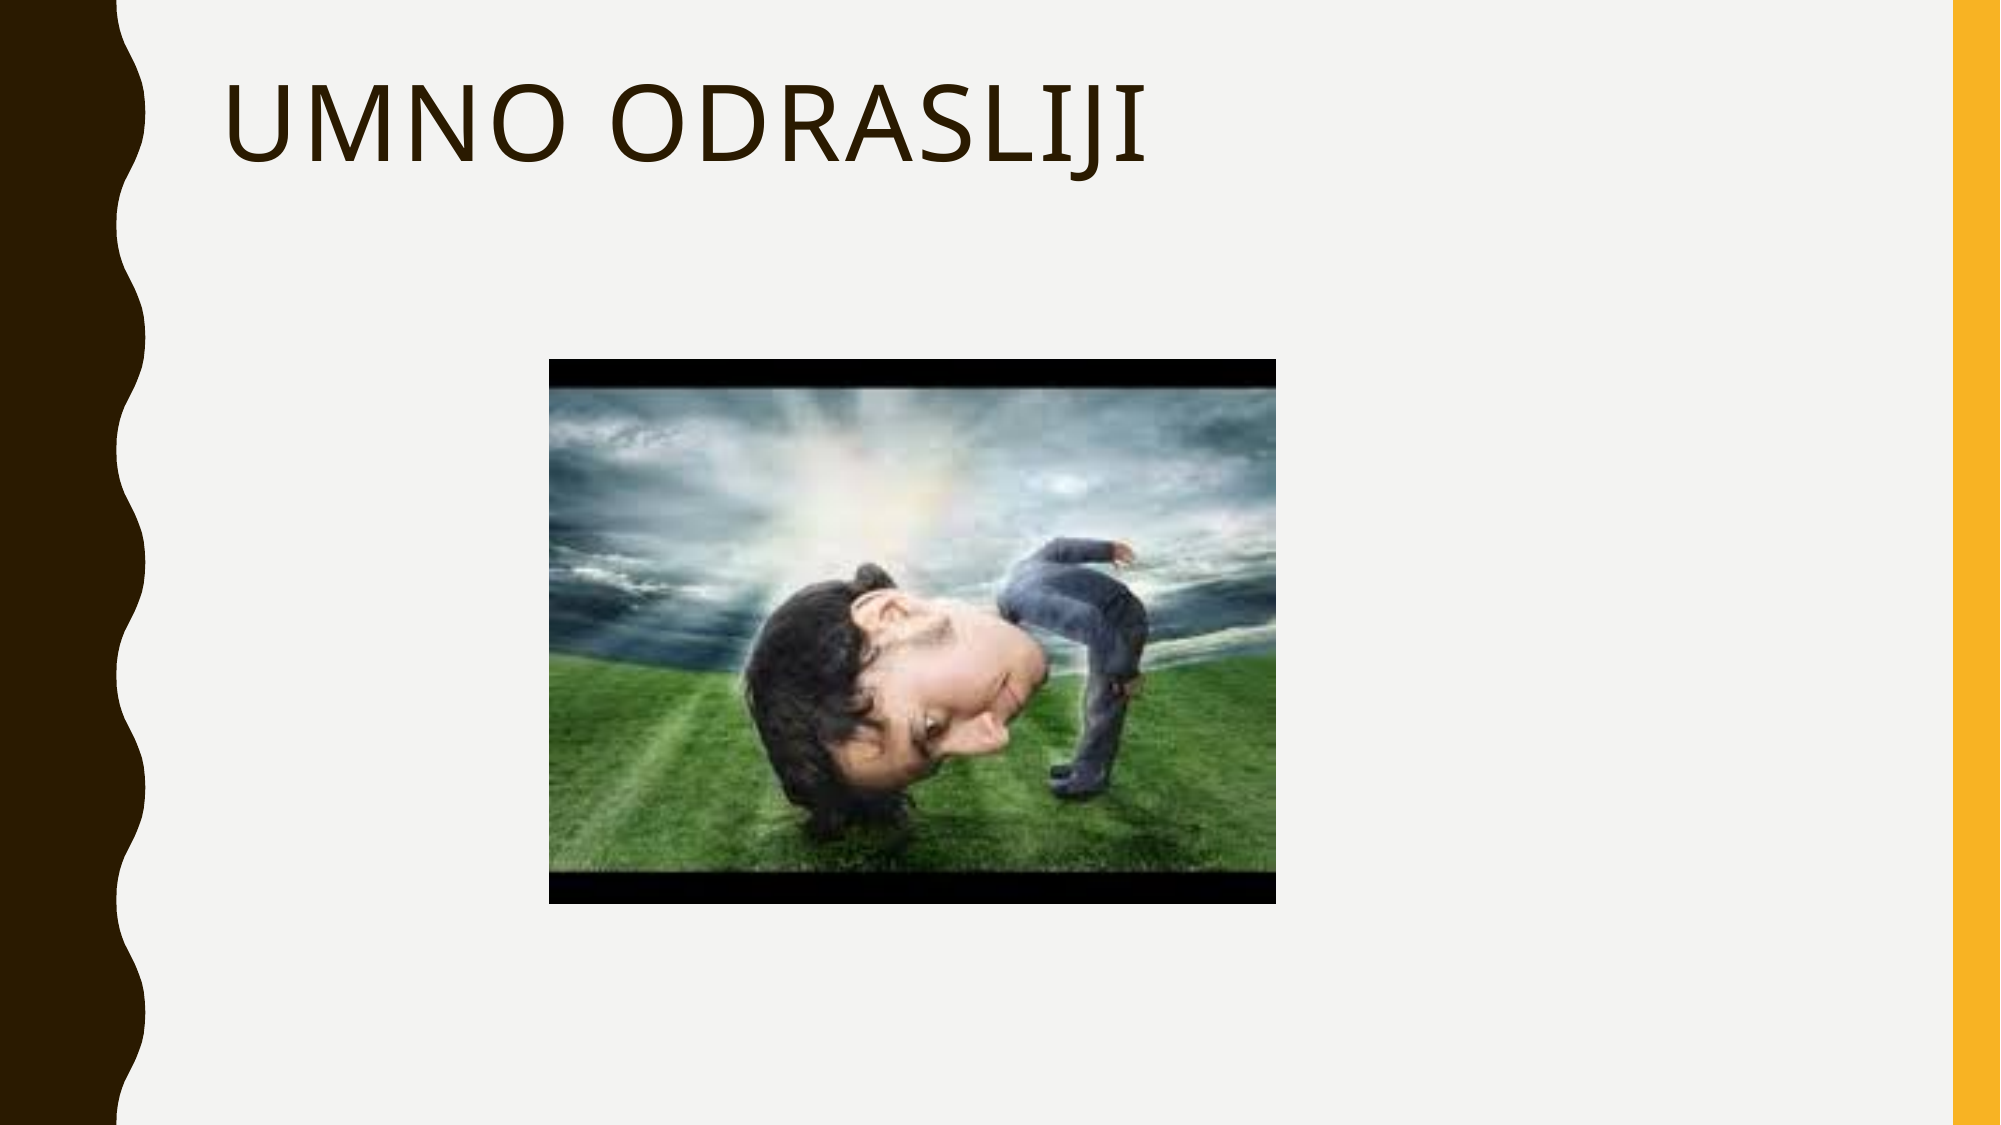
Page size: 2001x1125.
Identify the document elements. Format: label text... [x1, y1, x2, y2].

title Umno odrasliji [205, 62, 1876, 308]
picture [549, 359, 1276, 904]
